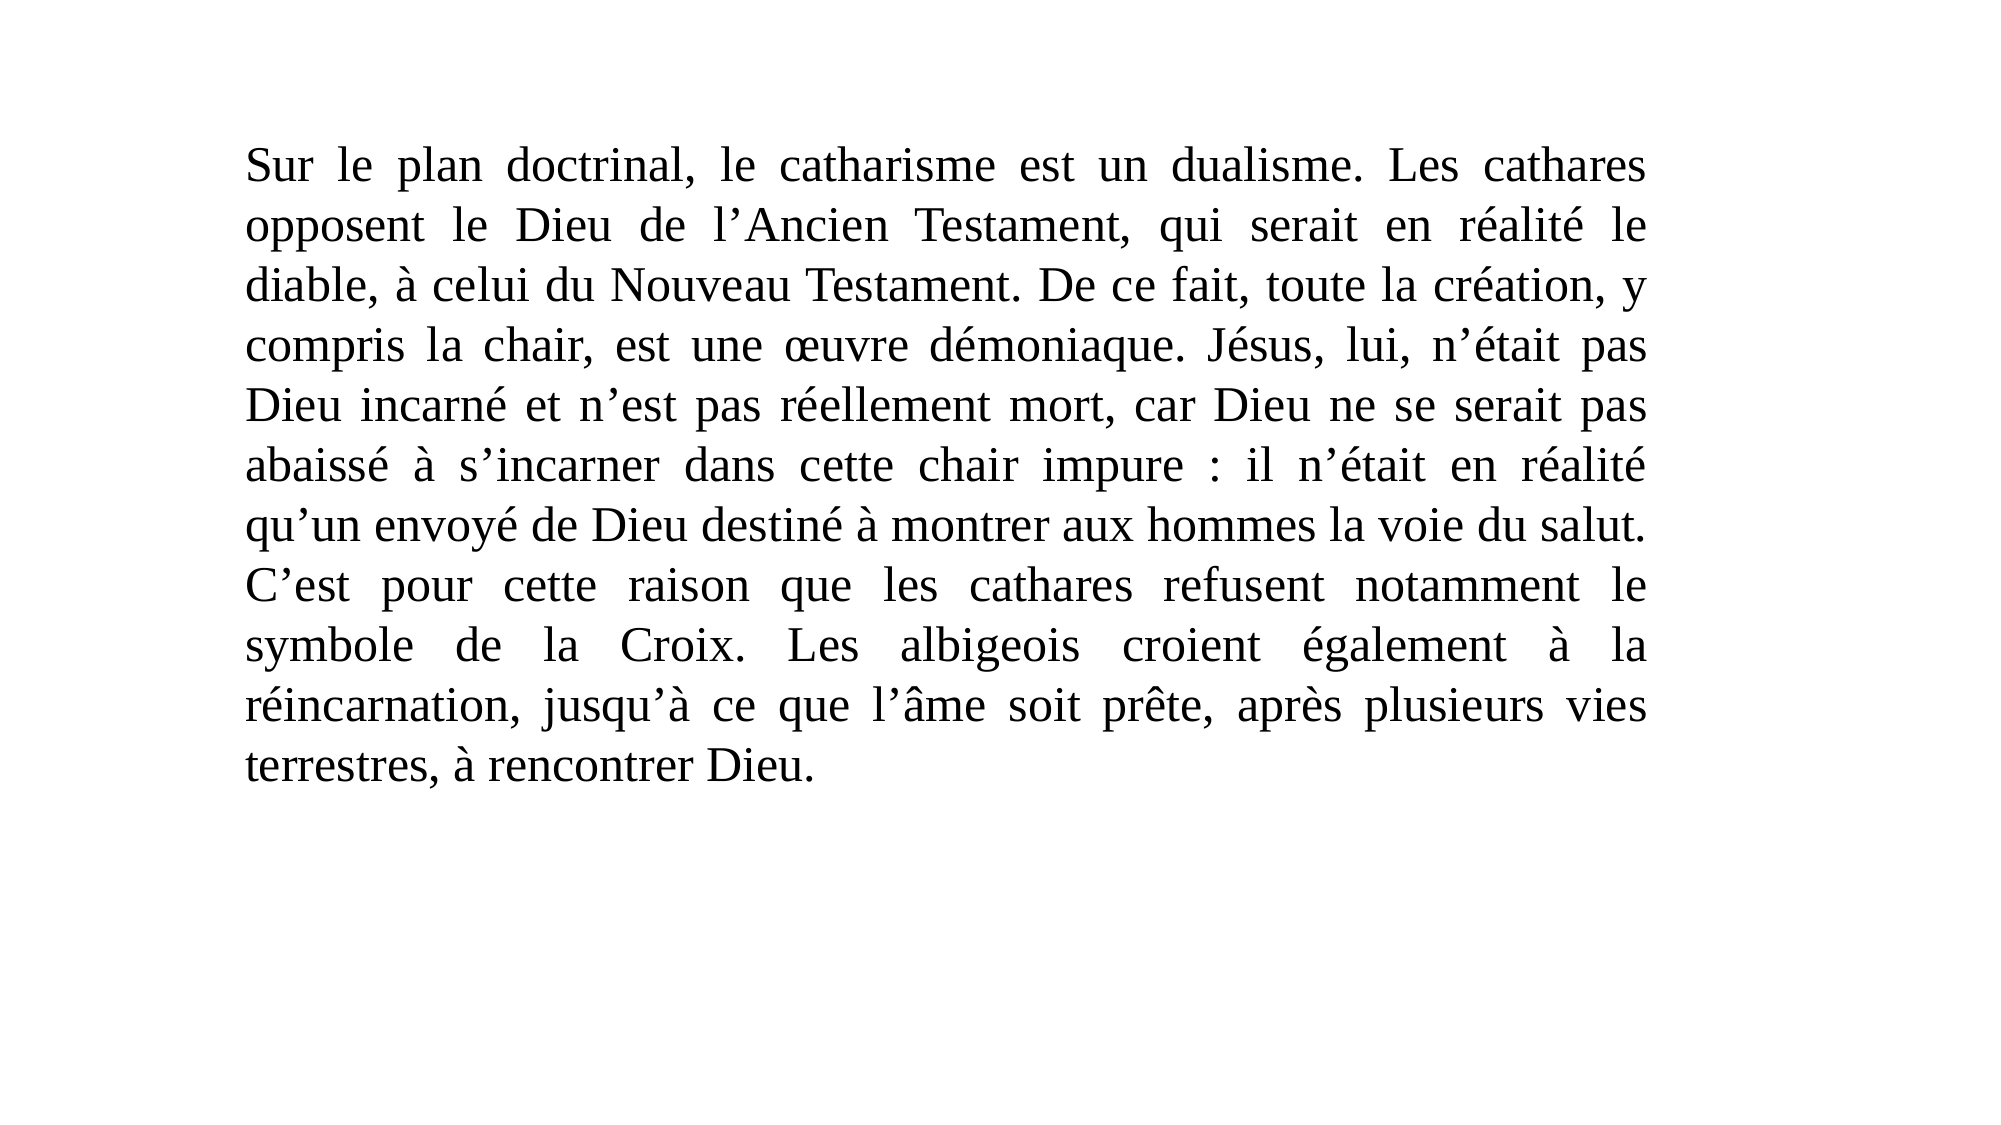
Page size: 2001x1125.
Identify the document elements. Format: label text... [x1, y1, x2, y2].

text_box Sur le plan doctrinal, le catharisme est un dualisme. Les cathares opposent le Dieu de l’Ancien Testament, qui serait en réalité le diable, à celui du Nouveau Testament. De ce fait, toute la création, y compris la chair, est une œuvre démoniaque. Jésus, lui, n’était pas Dieu incarné et n’est pas réellement mort, car Dieu ne se serait pas abaissé à s’incarner dans cette chair impure : il n’était en réalité qu’un envoyé de Dieu destiné à montrer aux hommes la voie du salut. C’est pour cette raison que les cathares refusent notamment le symbole de la Croix. Les albigeois croient également à la réincarnation, jusqu’à ce que l’âme soit prête, après plusieurs vies terrestres, à rencontrer Dieu. [230, 124, 1664, 746]
